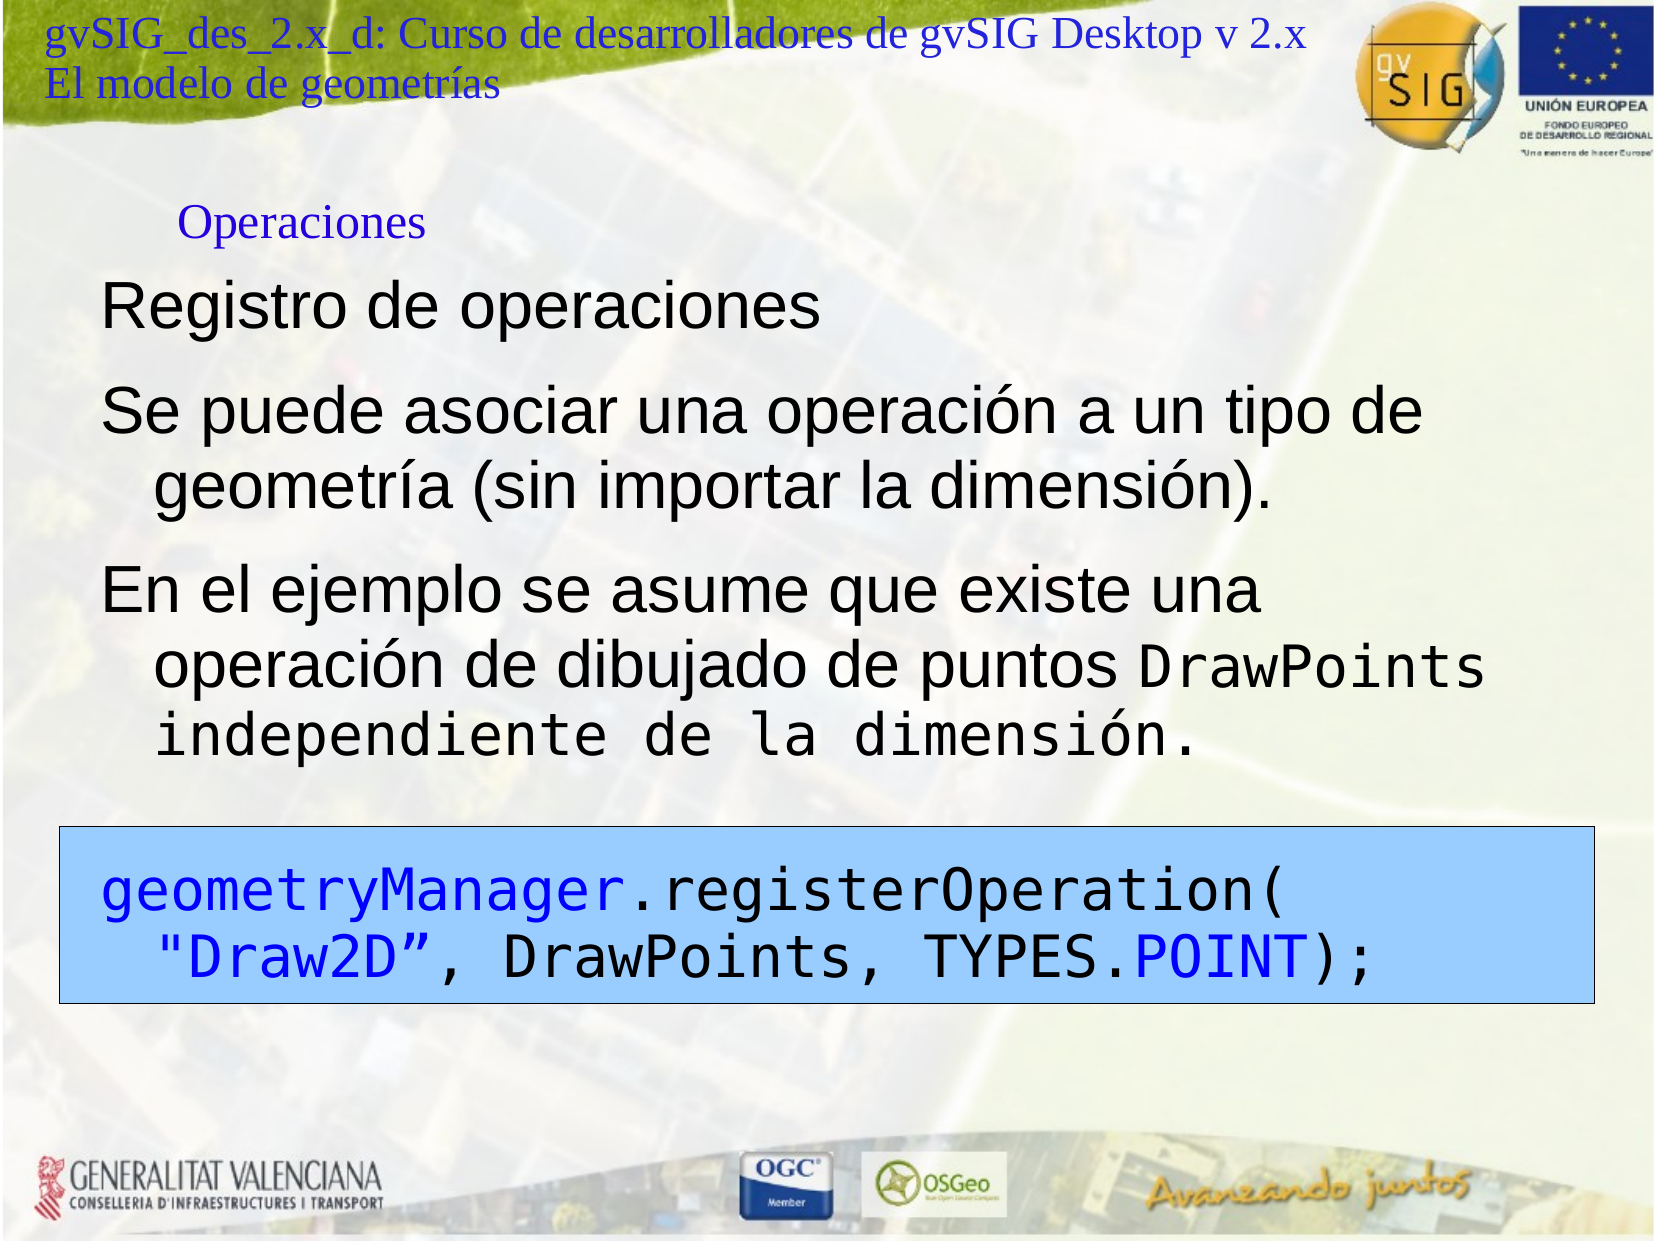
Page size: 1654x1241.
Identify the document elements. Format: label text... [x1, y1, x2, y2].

title Operaciones [177, 95, 1329, 347]
picture [2, 0, 1654, 1241]
text_box [59, 826, 1595, 1004]
list Registro de operaciones Se puede asociar una operación a un tipo de geometría (sin importar la dimensión). En el ejemplo se asume que existe una operación de dibujado de puntos DrawPoints independiente de la dimensión. [82, 268, 1571, 770]
list geometryManager.registerOperation( "Draw2D”, DrawPoints, TYPES.POINT); [82, 856, 1571, 1241]
